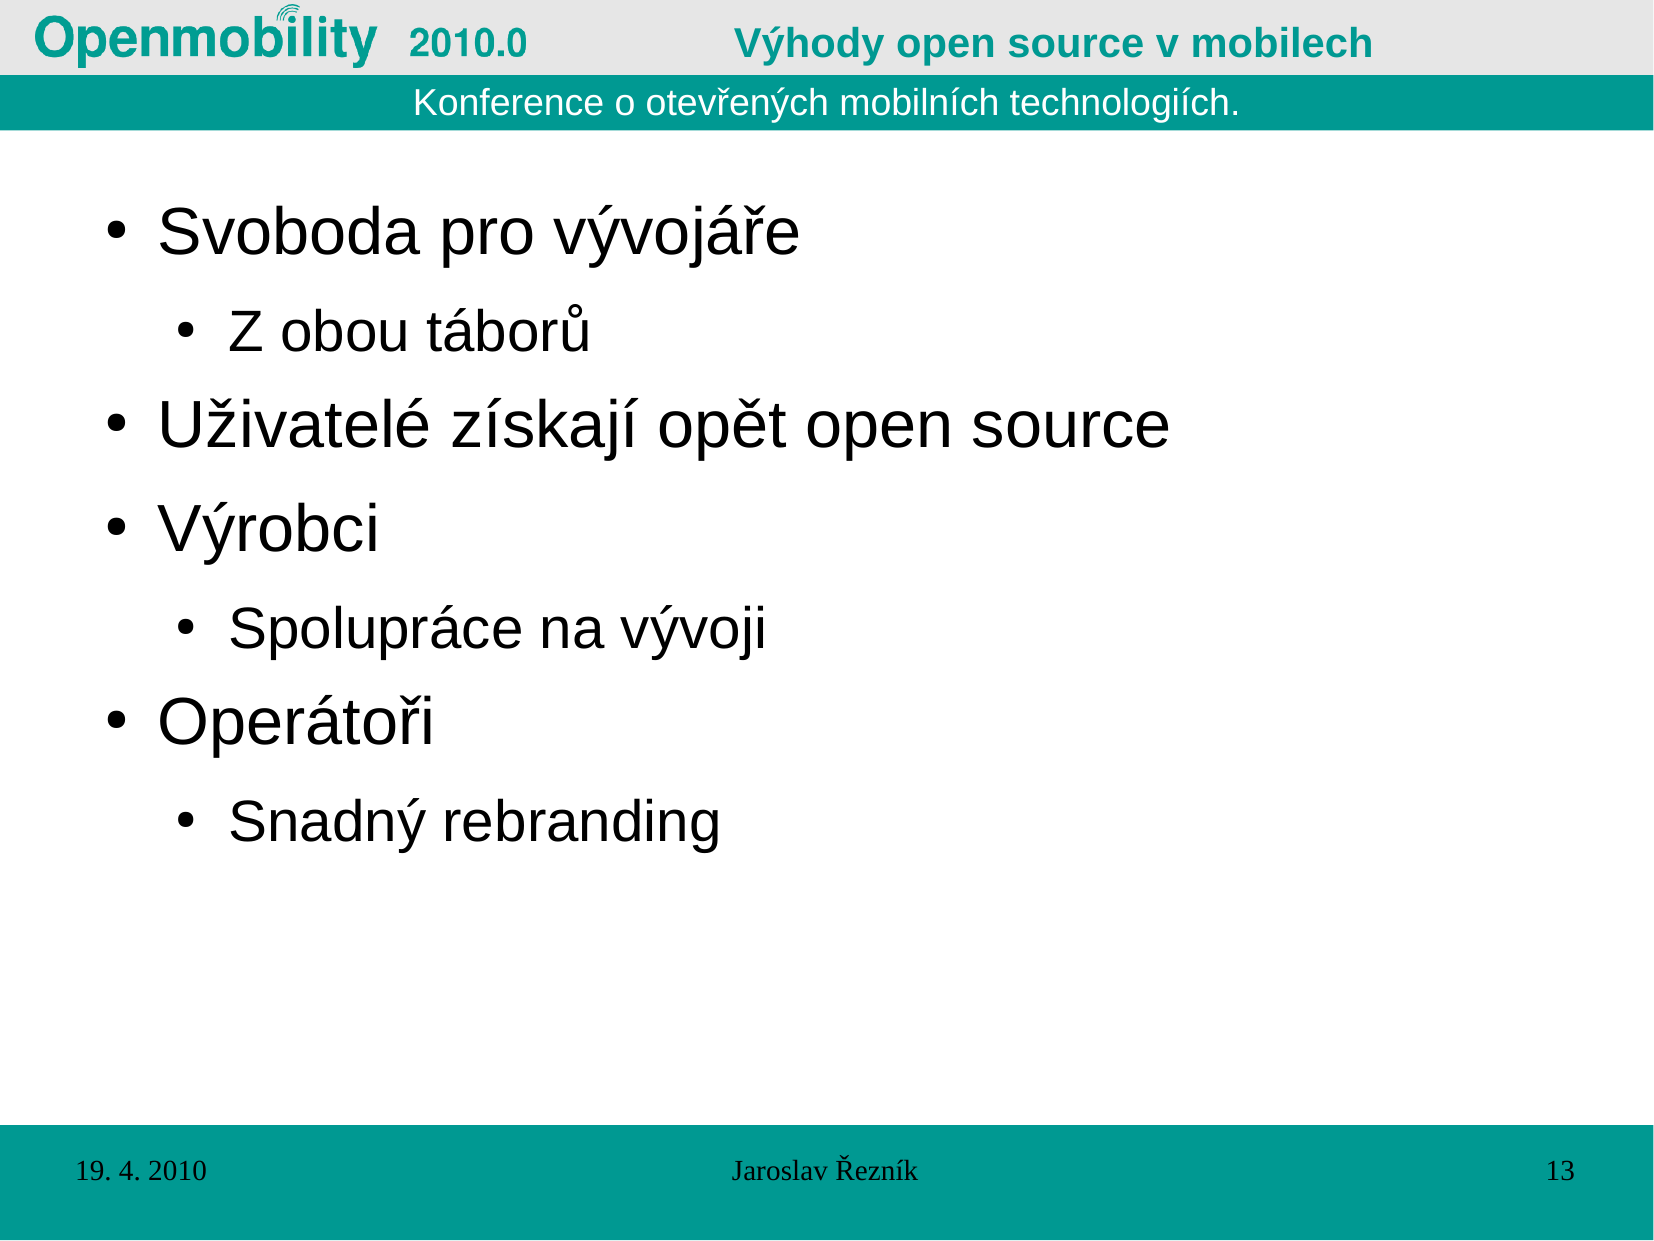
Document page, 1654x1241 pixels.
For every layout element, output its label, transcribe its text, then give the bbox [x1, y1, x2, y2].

list Svoboda pro vývojáře Z obou táborů Uživatelé získají opět open source Výrobci Spolupráce na vývoji Operátoři Snadný rebranding [86, 194, 1576, 1073]
title Výhody open source v mobilech [570, 19, 1538, 68]
picture [35, 4, 526, 68]
